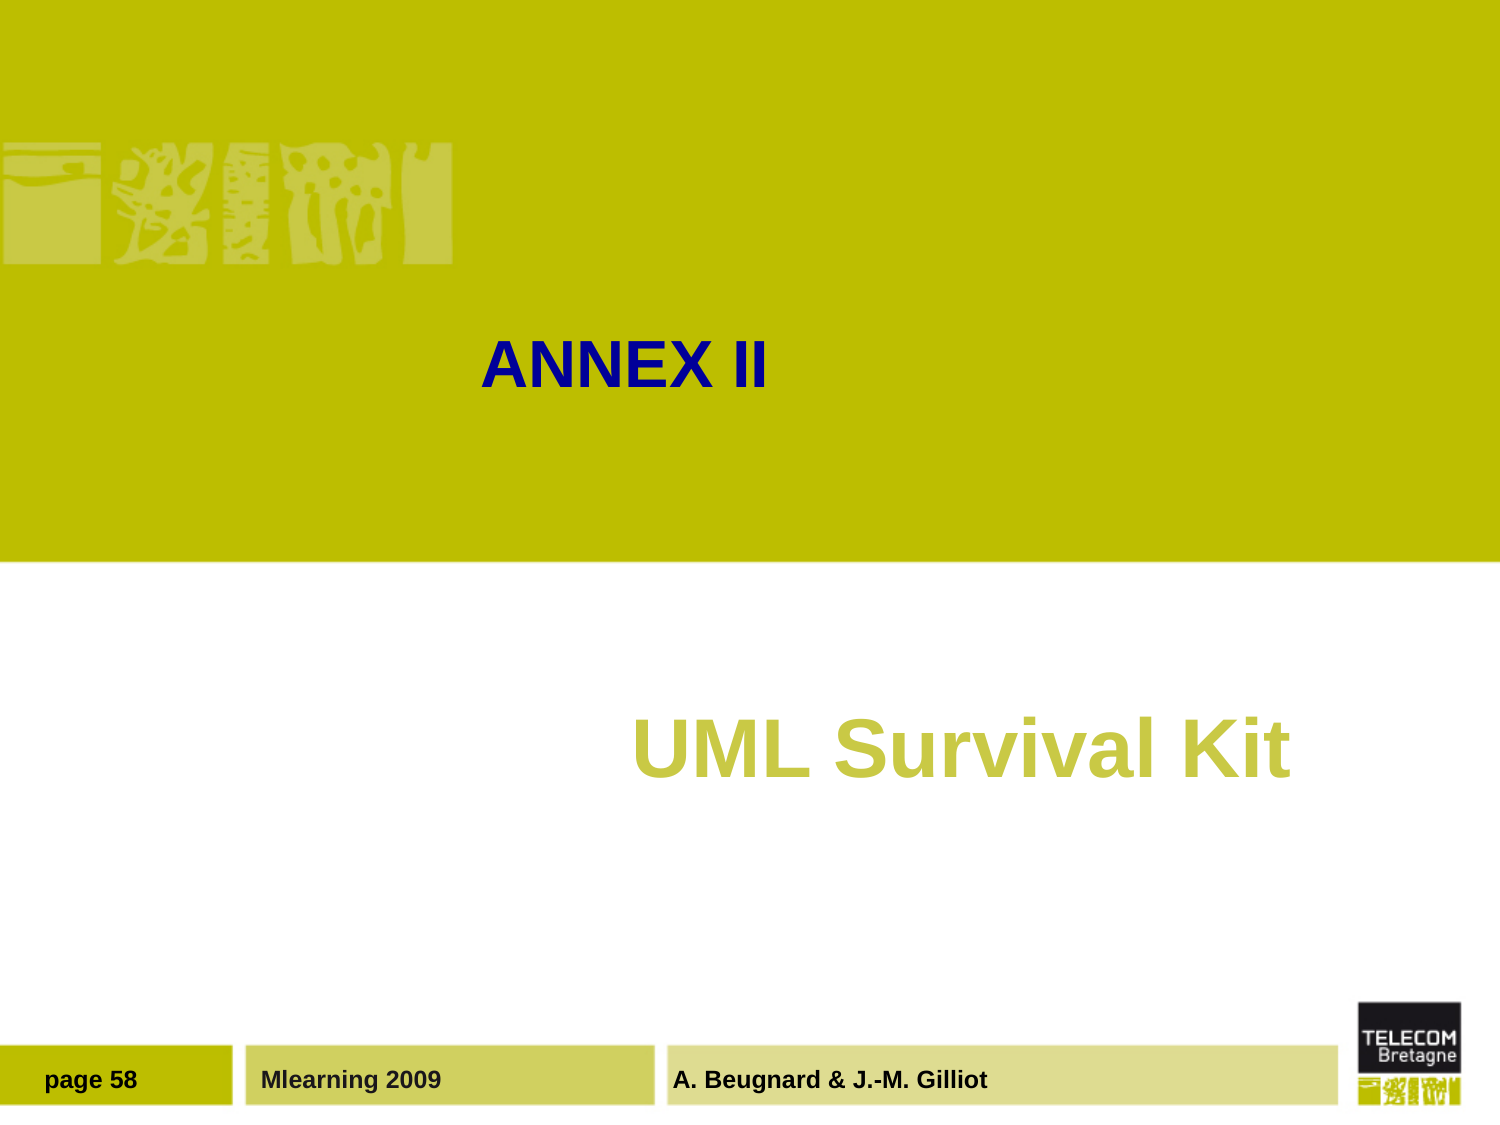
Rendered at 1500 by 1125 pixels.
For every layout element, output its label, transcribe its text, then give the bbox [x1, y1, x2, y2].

title ANNEX II [465, 195, 1459, 533]
picture [0, 0, 1500, 1125]
subtitle UML Survival Kit [465, 695, 1459, 1120]
